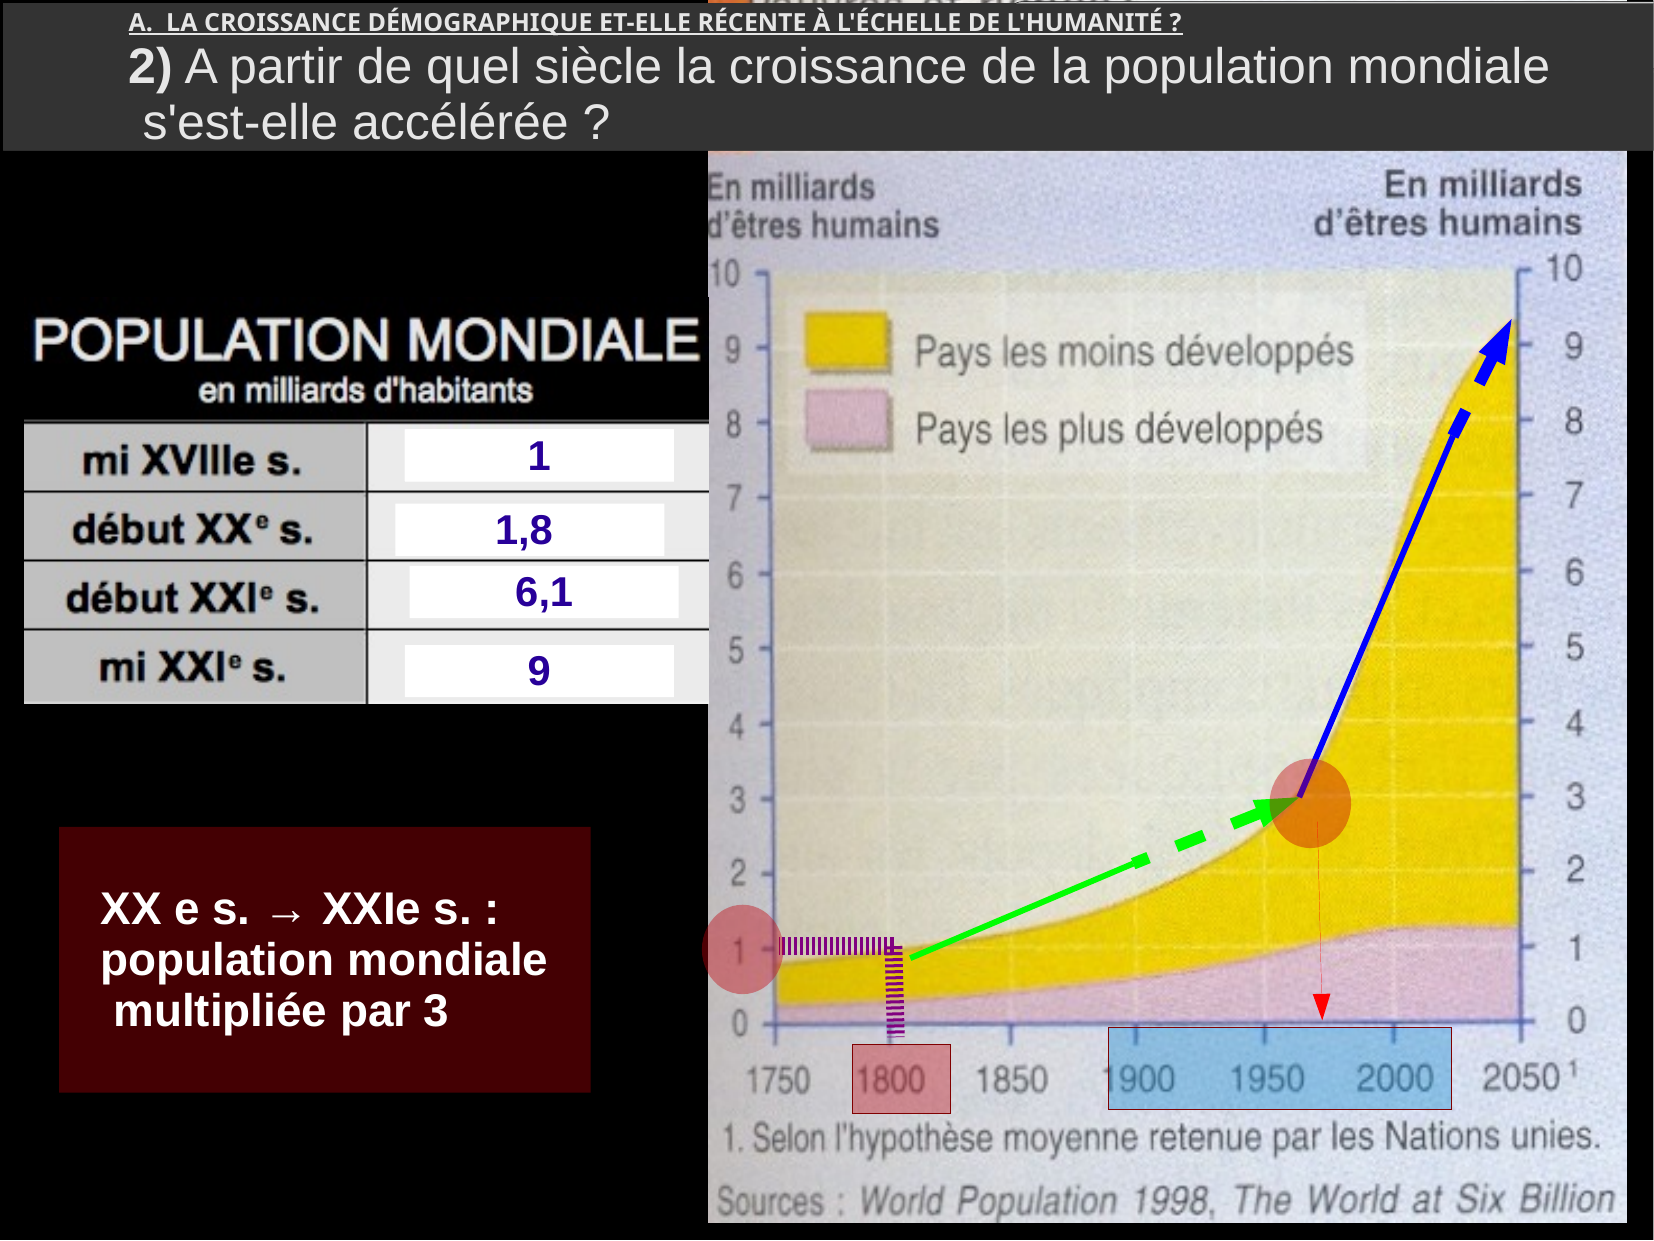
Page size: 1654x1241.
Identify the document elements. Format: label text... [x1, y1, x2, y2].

text_box 1,8 [395, 503, 665, 556]
text_box XX e s. → XXIe s. : population mondiale multipliée par 3 [59, 826, 591, 1093]
text_box 9 [404, 645, 674, 698]
text_box [1269, 758, 1352, 849]
text_box 1 [404, 429, 674, 482]
text_box [1108, 1027, 1452, 1110]
text_box [701, 904, 784, 995]
text_box A. LA CROISSANCE DÉMOGRAPHIQUE ET-ELLE RÉCENTE À L'ÉCHELLE DE L'HUMANITÉ ? 2) A partir de quel siècle la croissance de la population mondiale s'est-elle accélérée ? [3, 3, 1654, 151]
text_box 6,1 [409, 565, 679, 619]
text_box [852, 1044, 951, 1114]
picture [24, 151, 1627, 1223]
